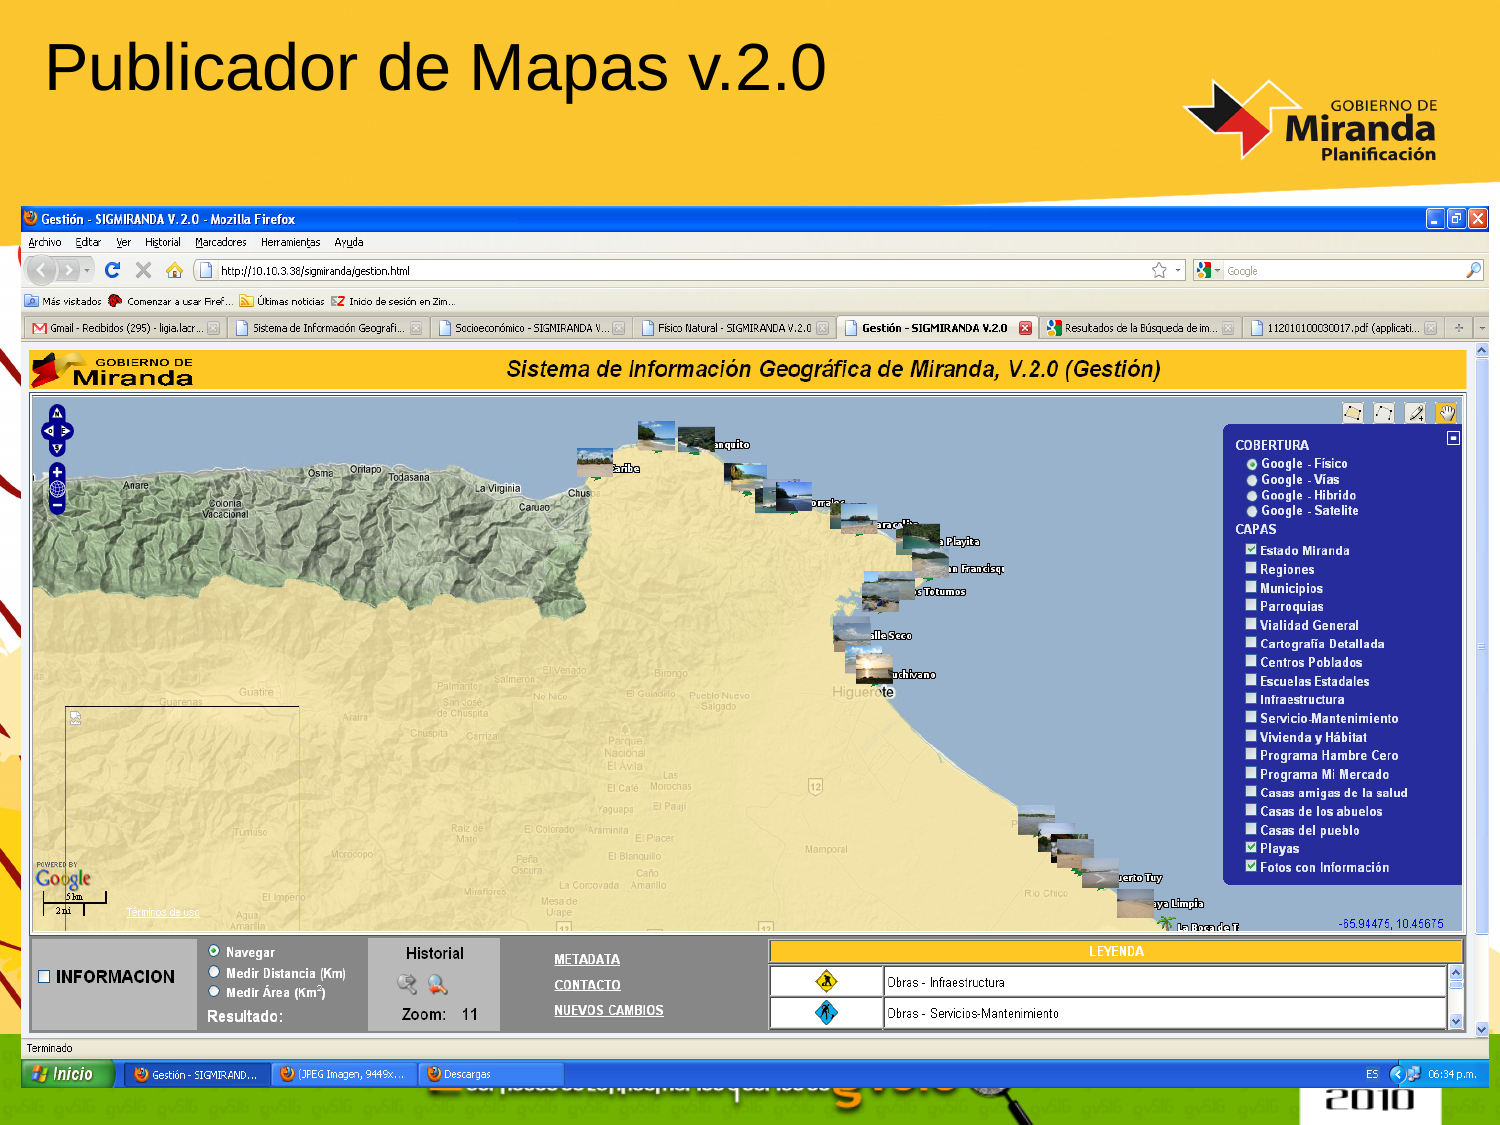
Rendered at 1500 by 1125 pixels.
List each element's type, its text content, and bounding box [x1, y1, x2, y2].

text_box Publicador de Mapas v.2.0 [29, 22, 916, 113]
picture [0, 0, 1500, 1125]
